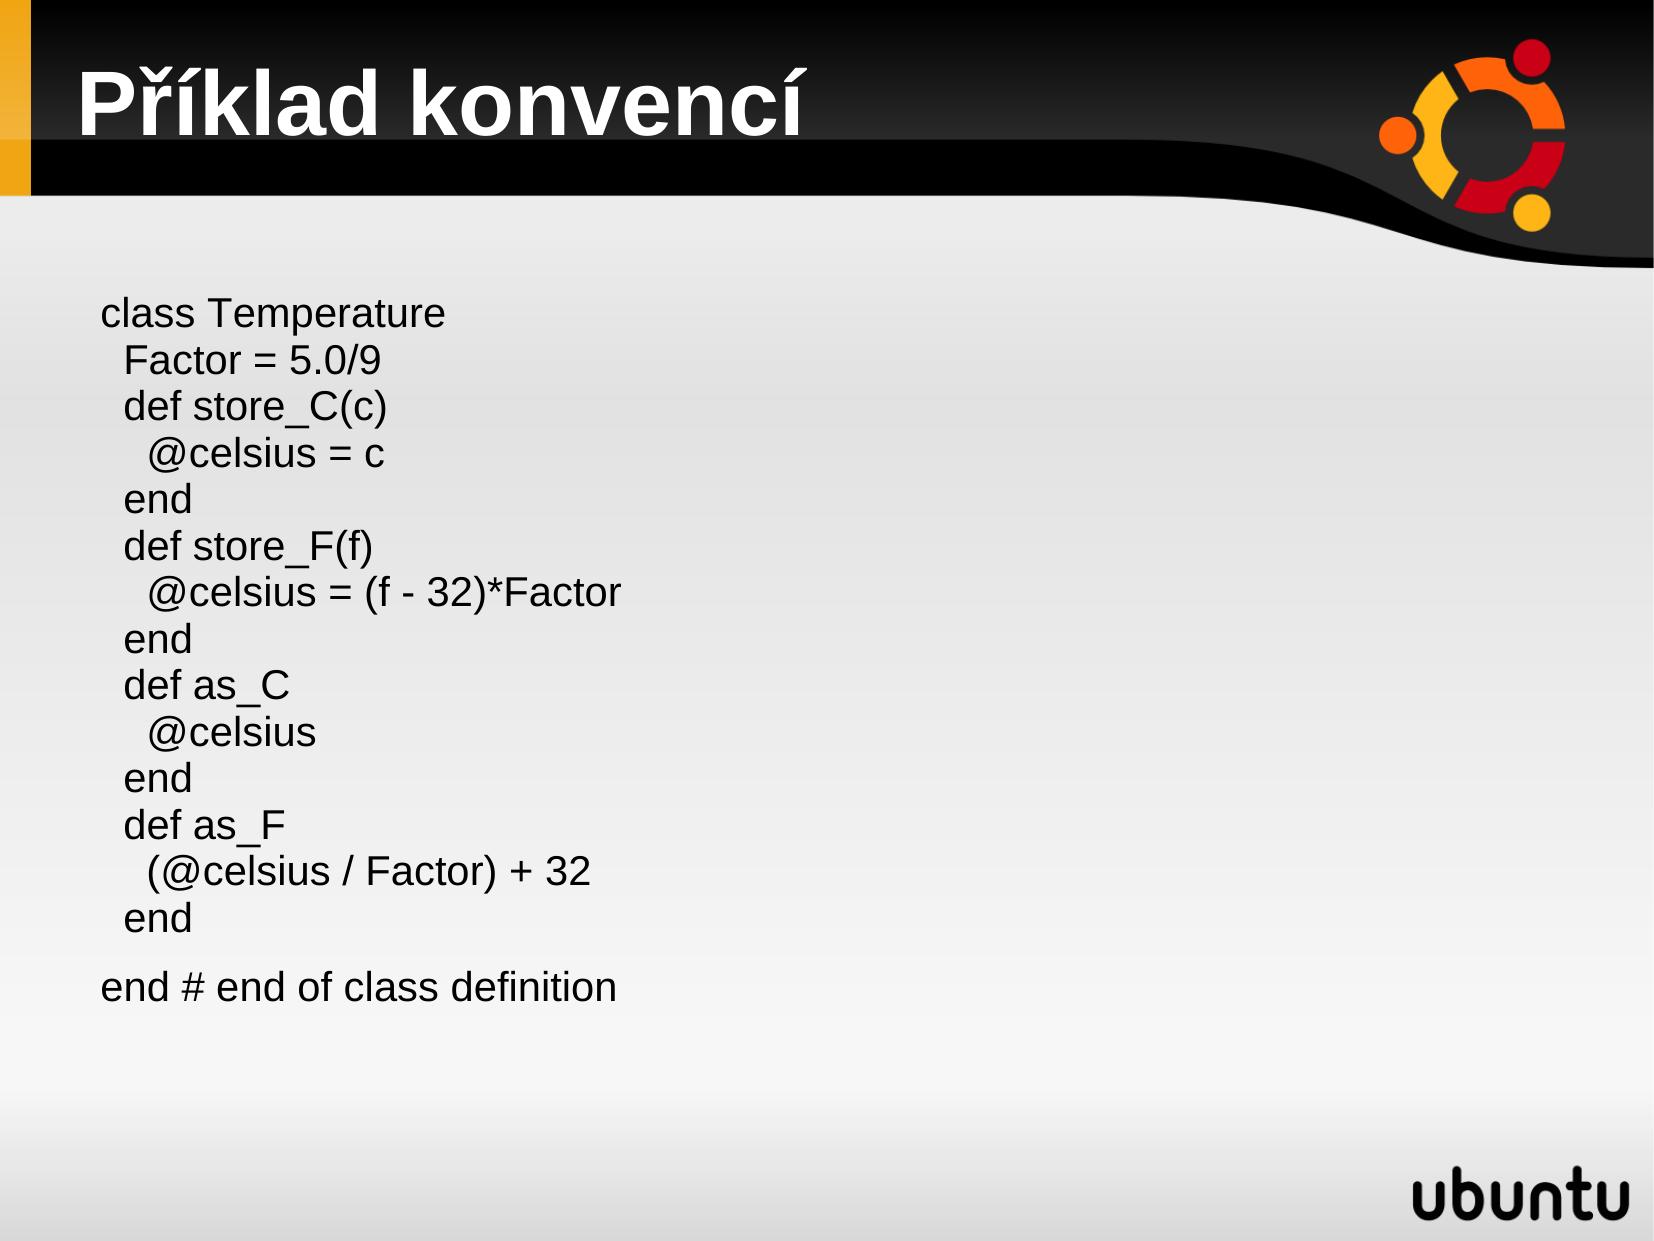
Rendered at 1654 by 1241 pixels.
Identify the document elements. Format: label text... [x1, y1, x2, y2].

title Příklad konvencí [76, 0, 1565, 208]
list class Temperature Factor = 5.0/9 def store_C(c) @celsius = c end def store_F(f) @celsius = (f - 32)*Factor end def as_C @celsius end def as_F (@celsius / Factor) + 32 end end # end of class definition [82, 290, 1571, 1109]
picture [0, 0, 1654, 1241]
